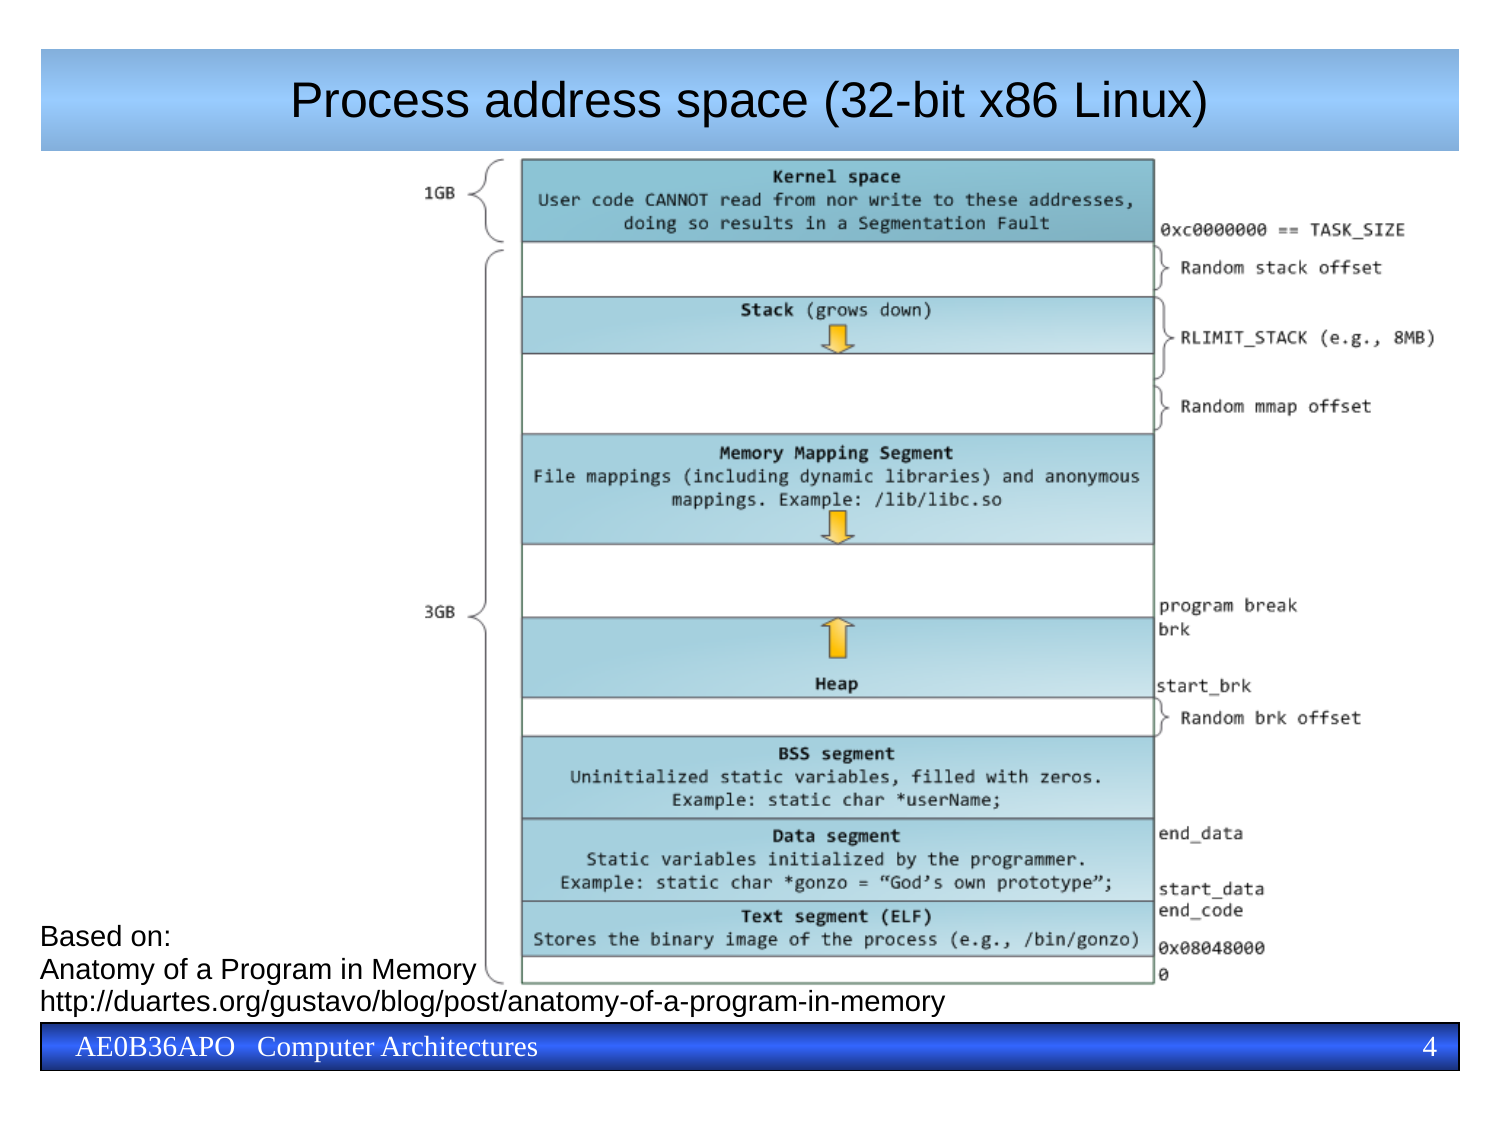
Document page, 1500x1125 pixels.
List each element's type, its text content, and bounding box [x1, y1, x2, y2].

picture [424, 158, 1438, 912]
text_box Based on: Anatomy of a Program in Memory http://duartes.org/gustavo/blog/post/anatomy-of-a-program-in-memory [24, 912, 1463, 1026]
title Process address space (32-bit x86 Linux) [41, 49, 1459, 151]
